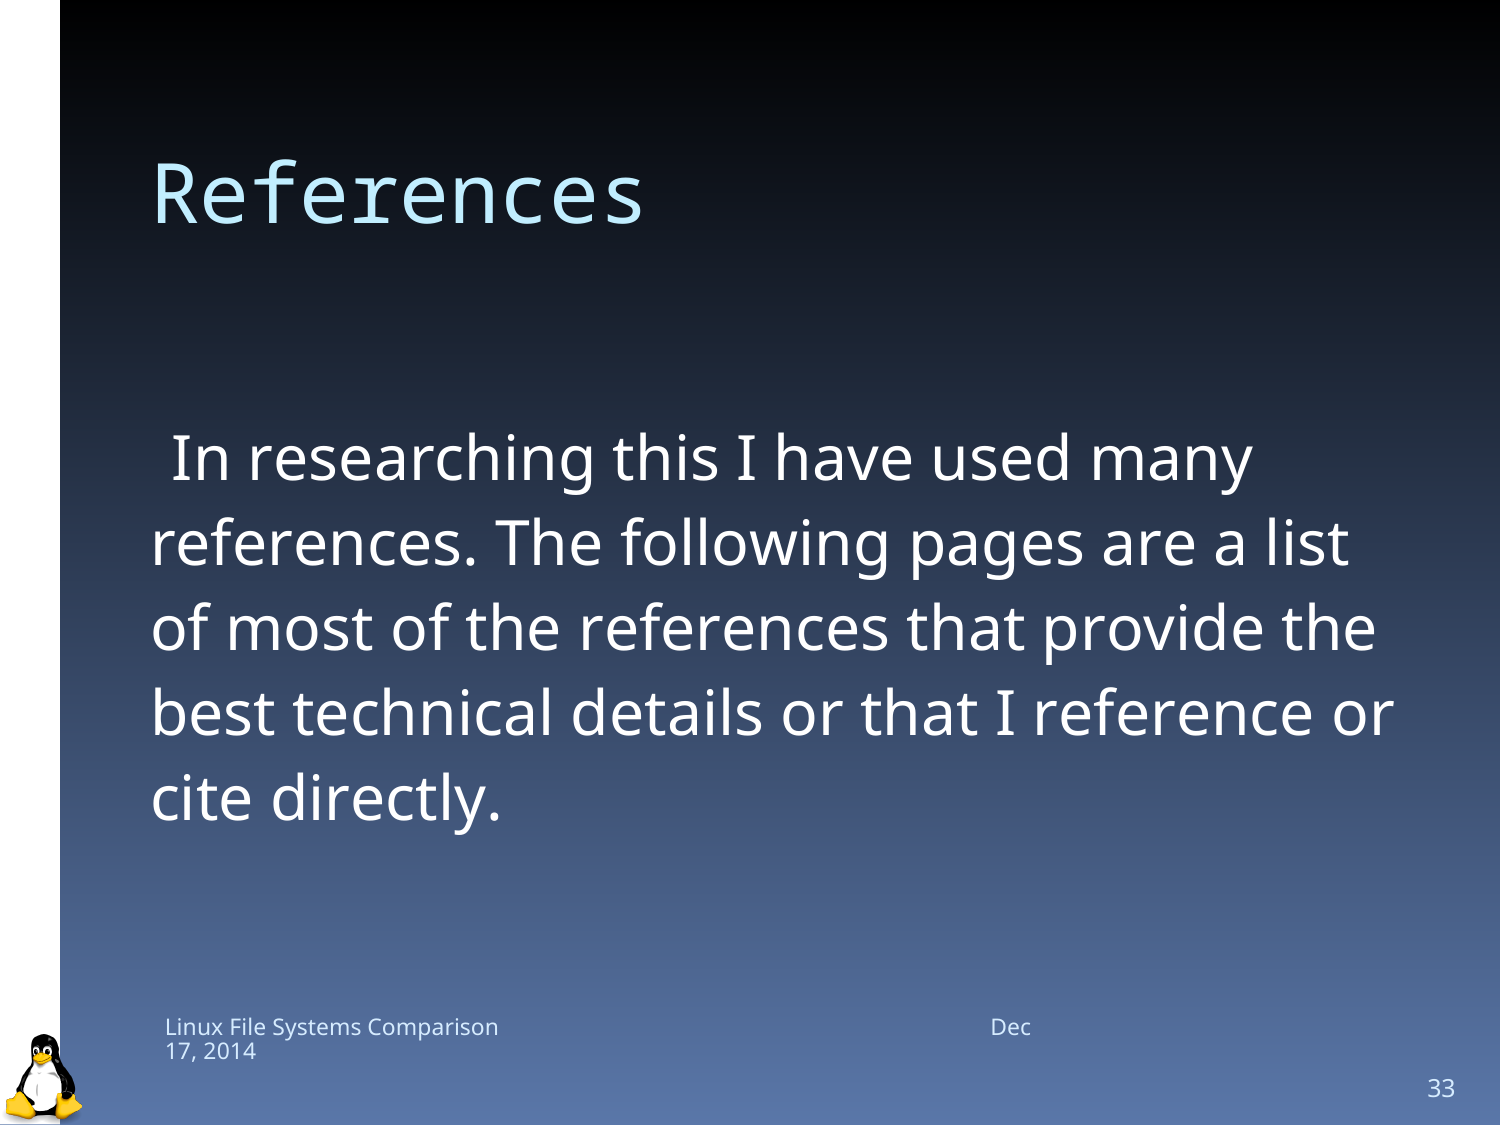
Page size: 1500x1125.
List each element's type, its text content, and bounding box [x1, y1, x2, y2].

subtitle In researching this I have used many references. The following pages are a list of most of the references that provide the best technical details or that I reference or cite directly. [149, 292, 1425, 961]
picture [0, 1034, 82, 1125]
title References [149, 84, 1425, 292]
